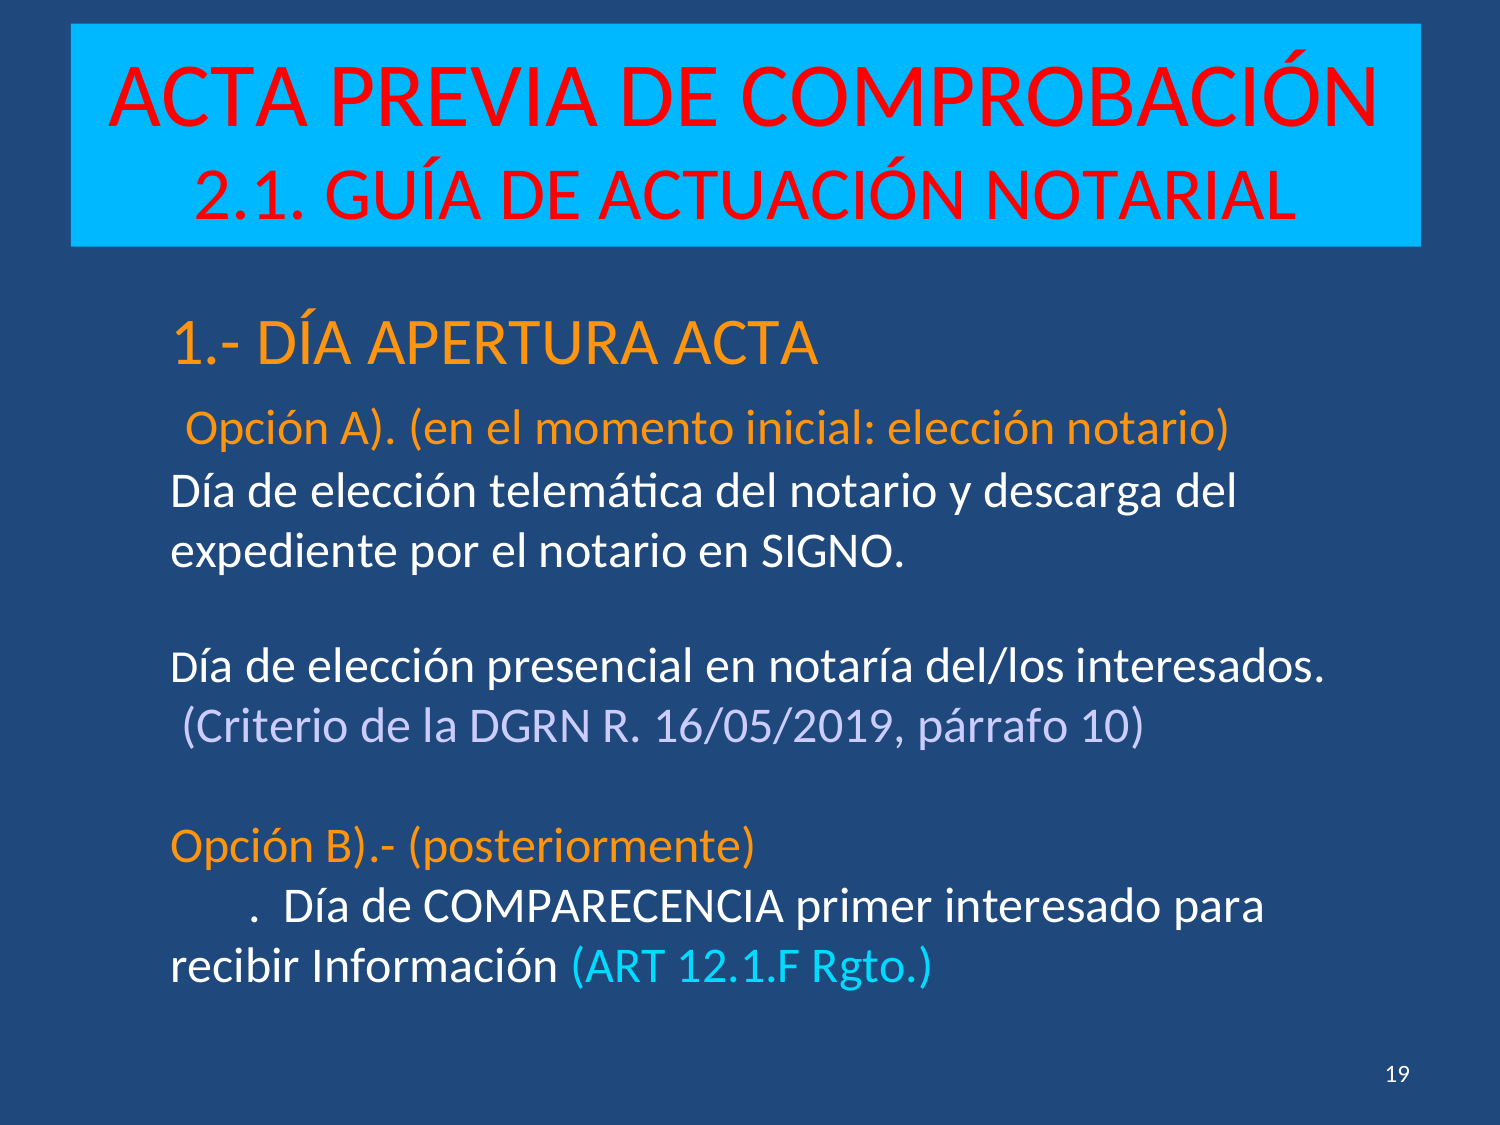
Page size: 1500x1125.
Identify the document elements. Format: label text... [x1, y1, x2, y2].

text_box ACTA PREVIA DE COMPROBACIÓN 2.1. GUÍA DE ACTUACIÓN NOTARIAL [70, 23, 1421, 247]
text_box <número> [1074, 1042, 1426, 1103]
text_box 1.- DÍA APERTURA ACTA Opción A). (en el momento inicial: elección notario) Día de elección telemática del notario y descarga del expediente por el notario en SIGNO. Día de elección presencial en notaría del/los interesados. (Criterio de la DGRN R. 16/05/2019, párrafo 10) Opción B).- (posteriormente) . Día de COMPARECENCIA primer interesado para recibir Información (ART 12.1.F Rgto.) [155, 290, 1359, 945]
